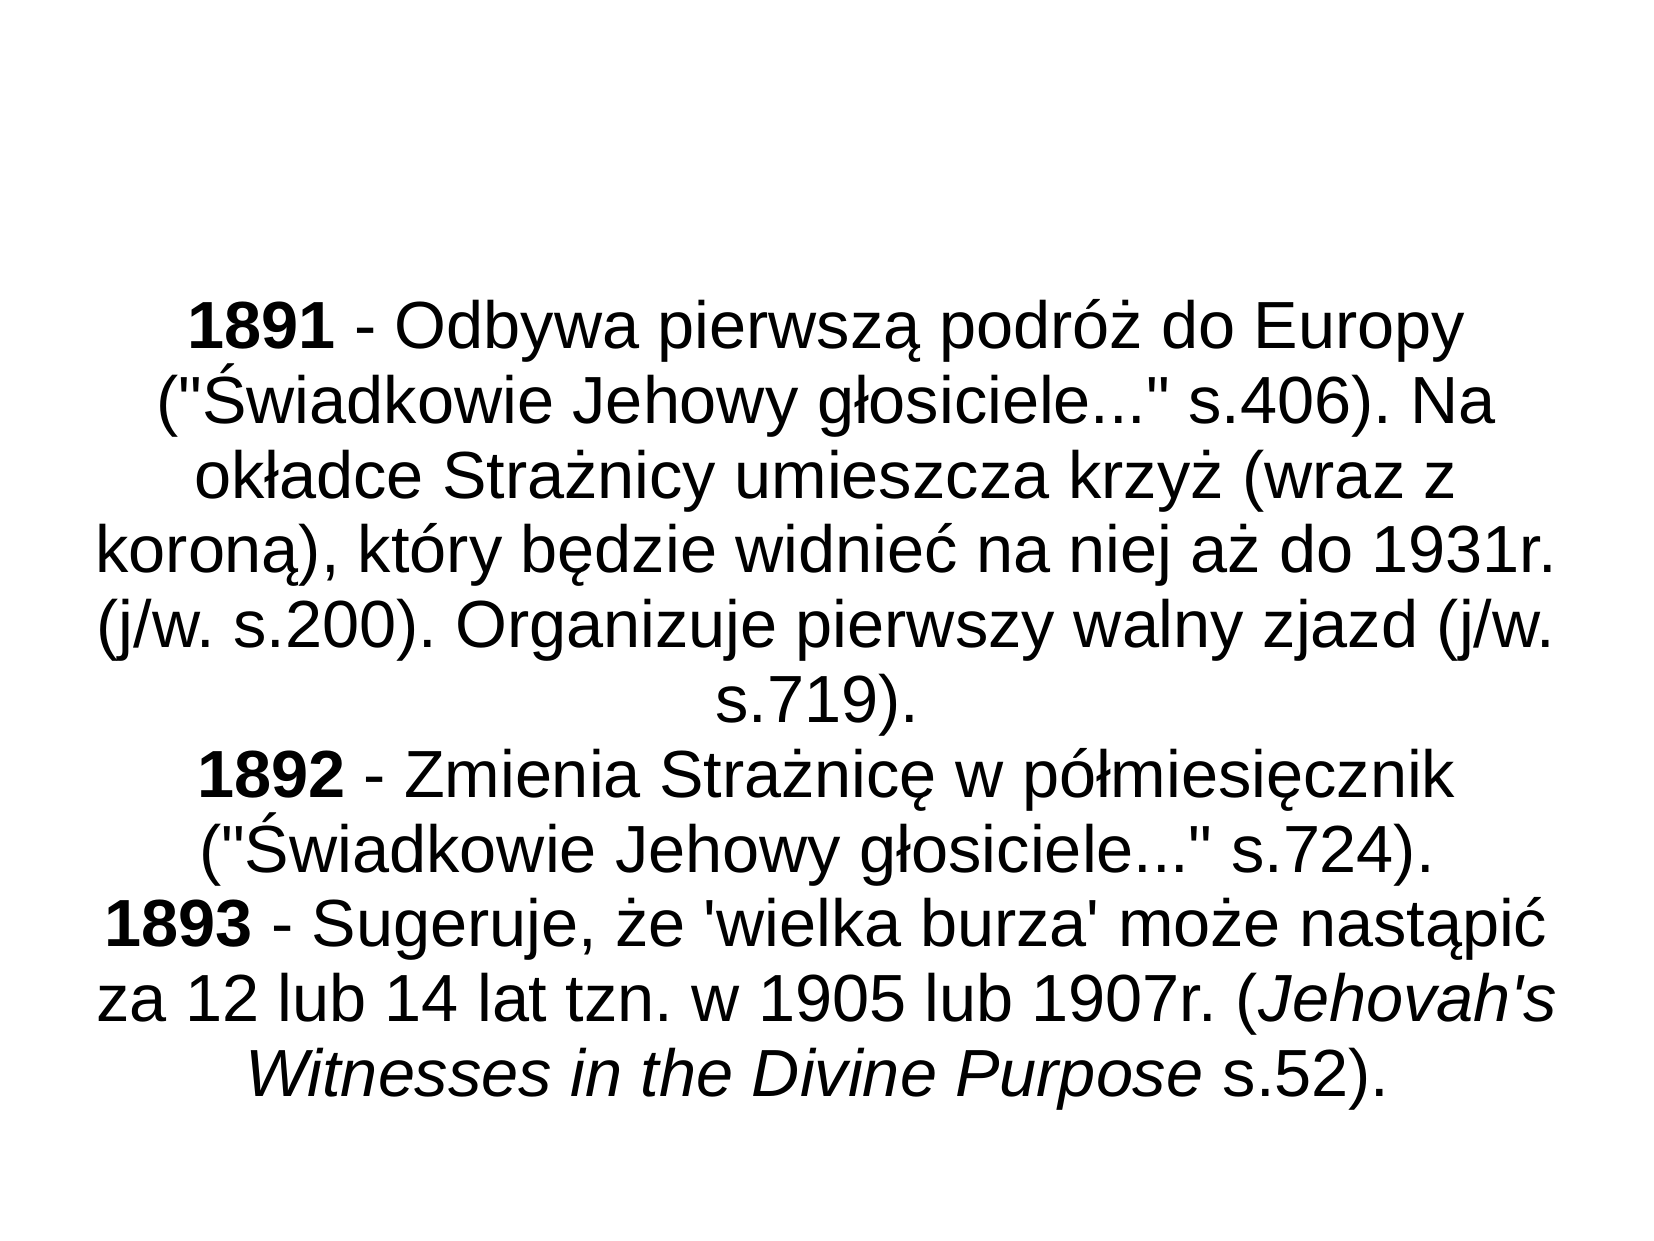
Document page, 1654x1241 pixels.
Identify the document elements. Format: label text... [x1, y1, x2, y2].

subtitle 1891 - Odbywa pierwszą podróż do Europy ("Świadkowie Jehowy głosiciele..." s.406). Na okładce Strażnicy umieszcza krzyż (wraz z koroną), który będzie widnieć na niej aż do 1931r. (j/w. s.200). Organizuje pierwszy walny zjazd (j/w. s.719). 1892 - Zmienia Strażnicę w półmiesięcznik ("Świadkowie Jehowy głosiciele..." s.724). 1893 - Sugeruje, że 'wielka burza' może nastąpić za 12 lub 14 lat tzn. w 1905 lub 1907r. (Jehovah's Witnesses in the Divine Purpose s.52). [82, 288, 1571, 1111]
